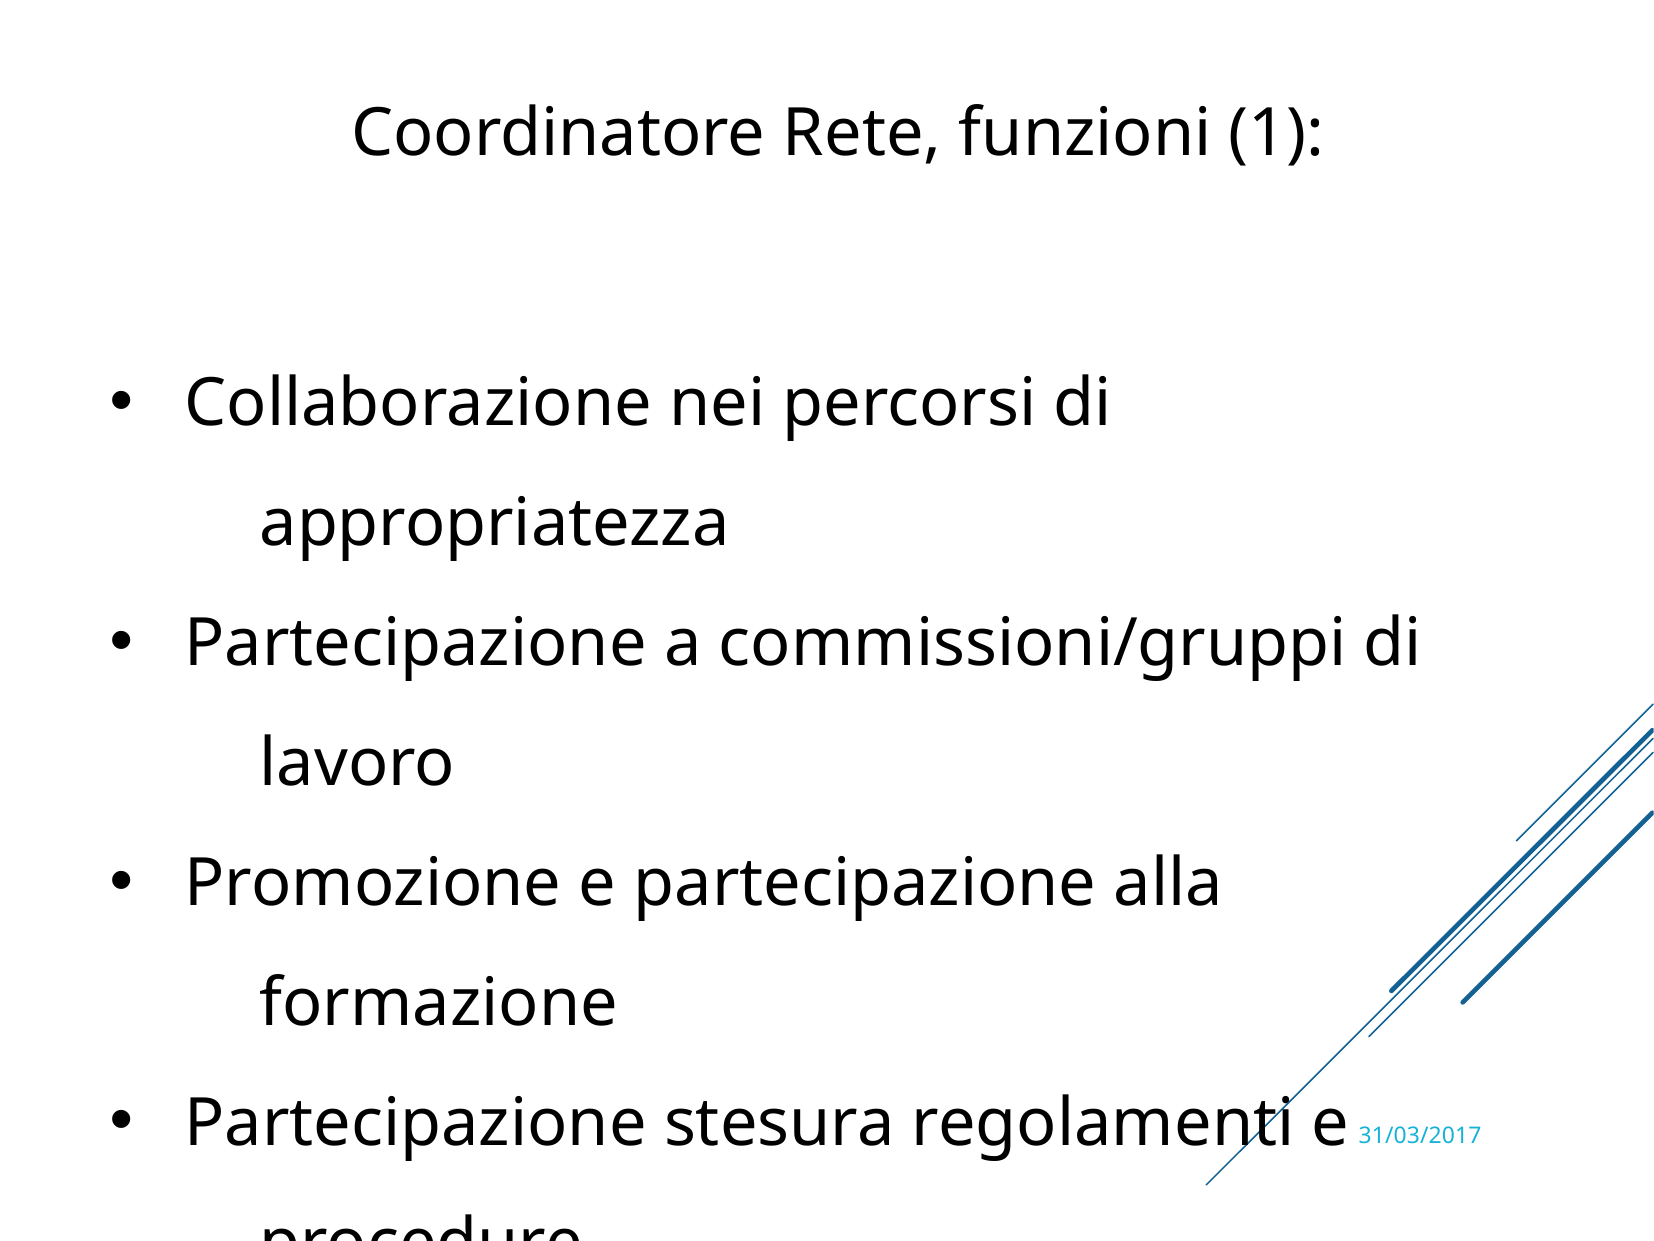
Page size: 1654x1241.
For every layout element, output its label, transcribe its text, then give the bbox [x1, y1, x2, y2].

text_box 31/03/2017 [1343, 1116, 1561, 1183]
text_box Coordinatore Rete, funzioni (1): Collaborazione nei percorsi di appropriatezza Partecipazione a commissioni/gruppi di lavoro Promozione e partecipazione alla formazione Partecipazione stesura regolamenti e procedure [94, 88, 1583, 889]
